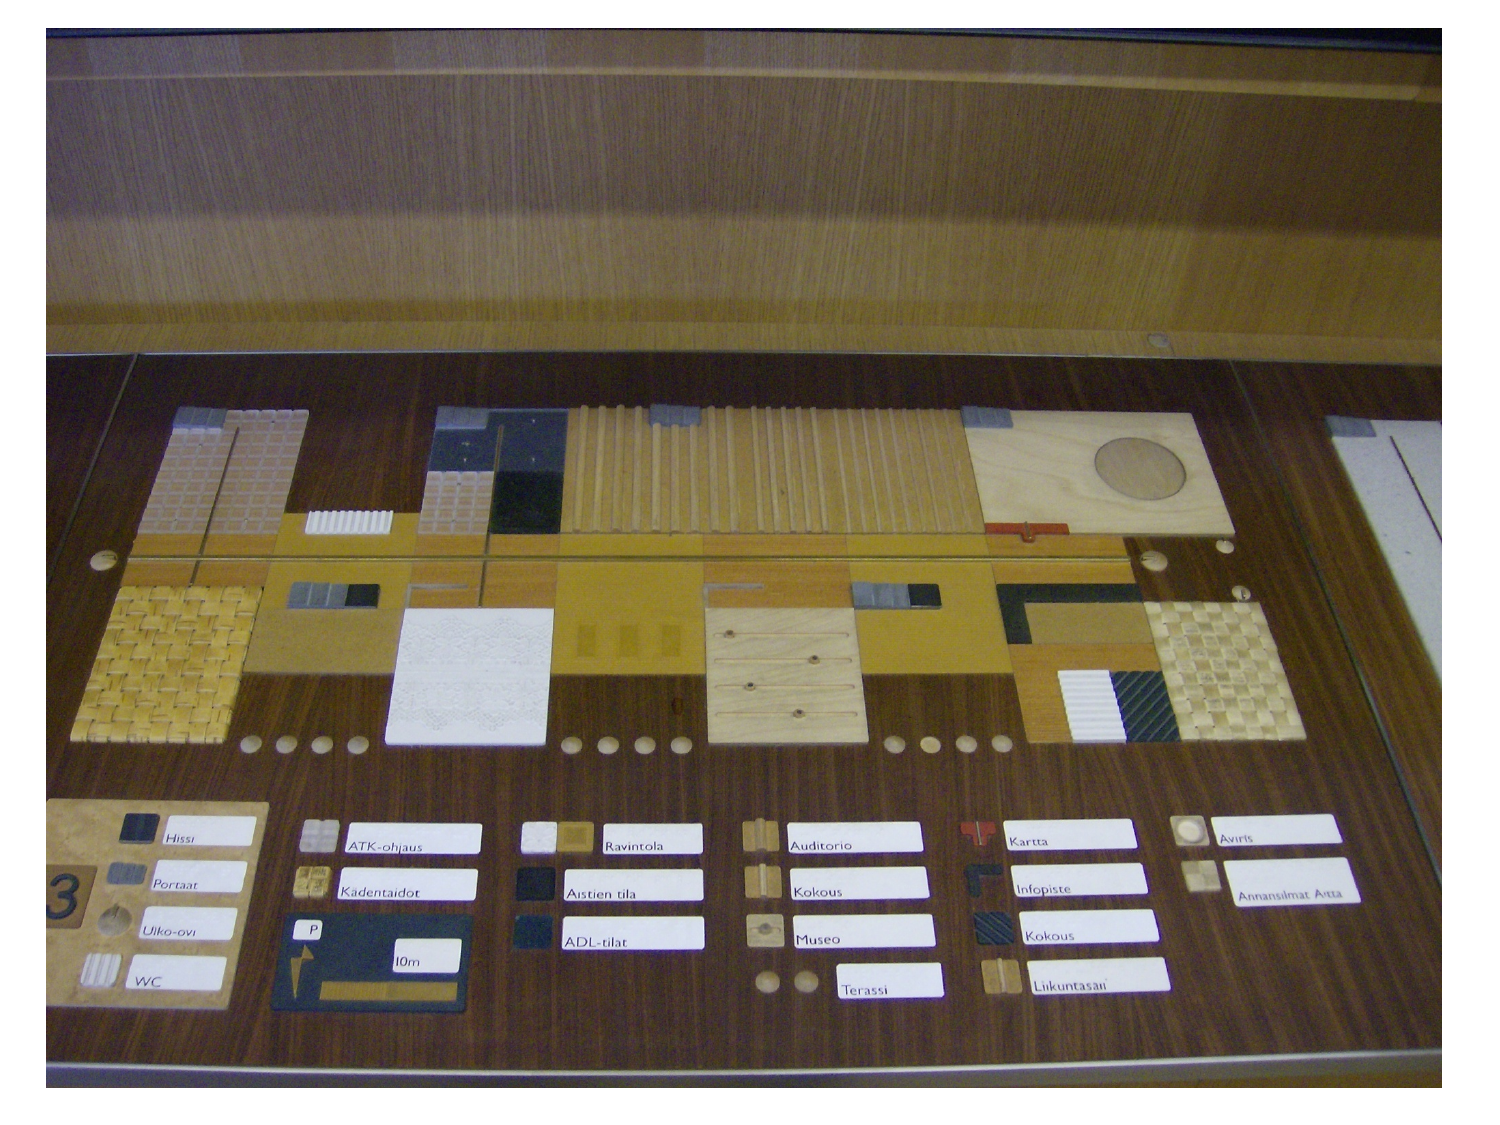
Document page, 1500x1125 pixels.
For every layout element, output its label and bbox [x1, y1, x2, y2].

picture [46, 28, 1442, 1089]
